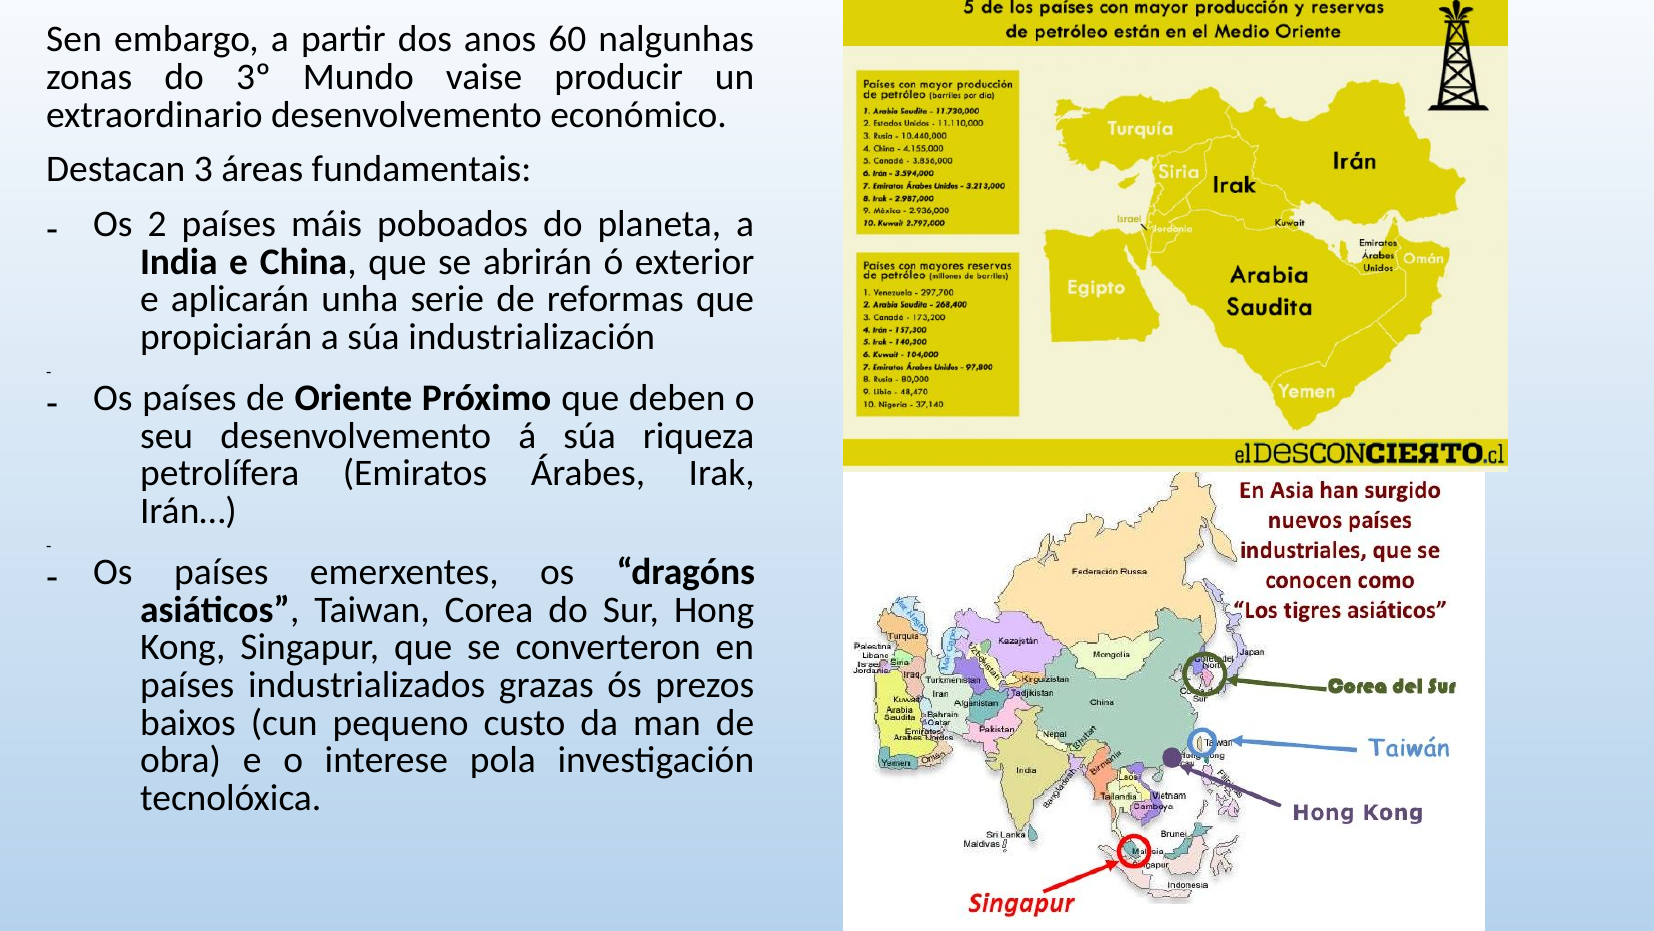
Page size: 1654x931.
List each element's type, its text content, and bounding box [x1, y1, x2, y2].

text_box Sen embargo, a partir dos anos 60 nalgunhas zonas do 3º Mundo vaise producir un extraordinario desenvolvemento económico. Destacan 3 áreas fundamentais: Os 2 países máis poboados do planeta, a India e China, que se abrirán ó exterior e aplicarán unha serie de reformas que propiciarán a súa industrialización Os países de Oriente Próximo que deben o seu desenvolvemento á súa riqueza petrolífera (Emiratos Árabes, Irak, Irán…) Os países emerxentes, os “dragóns asiáticos”, Taiwan, Corea do Sur, Hong Kong, Singapur, que se converteron en países industrializados grazas ós prezos baixos (cun pequeno custo da man de obra) e o interese pola investigación tecnolóxica. [31, 16, 771, 931]
picture [843, 0, 1508, 931]
